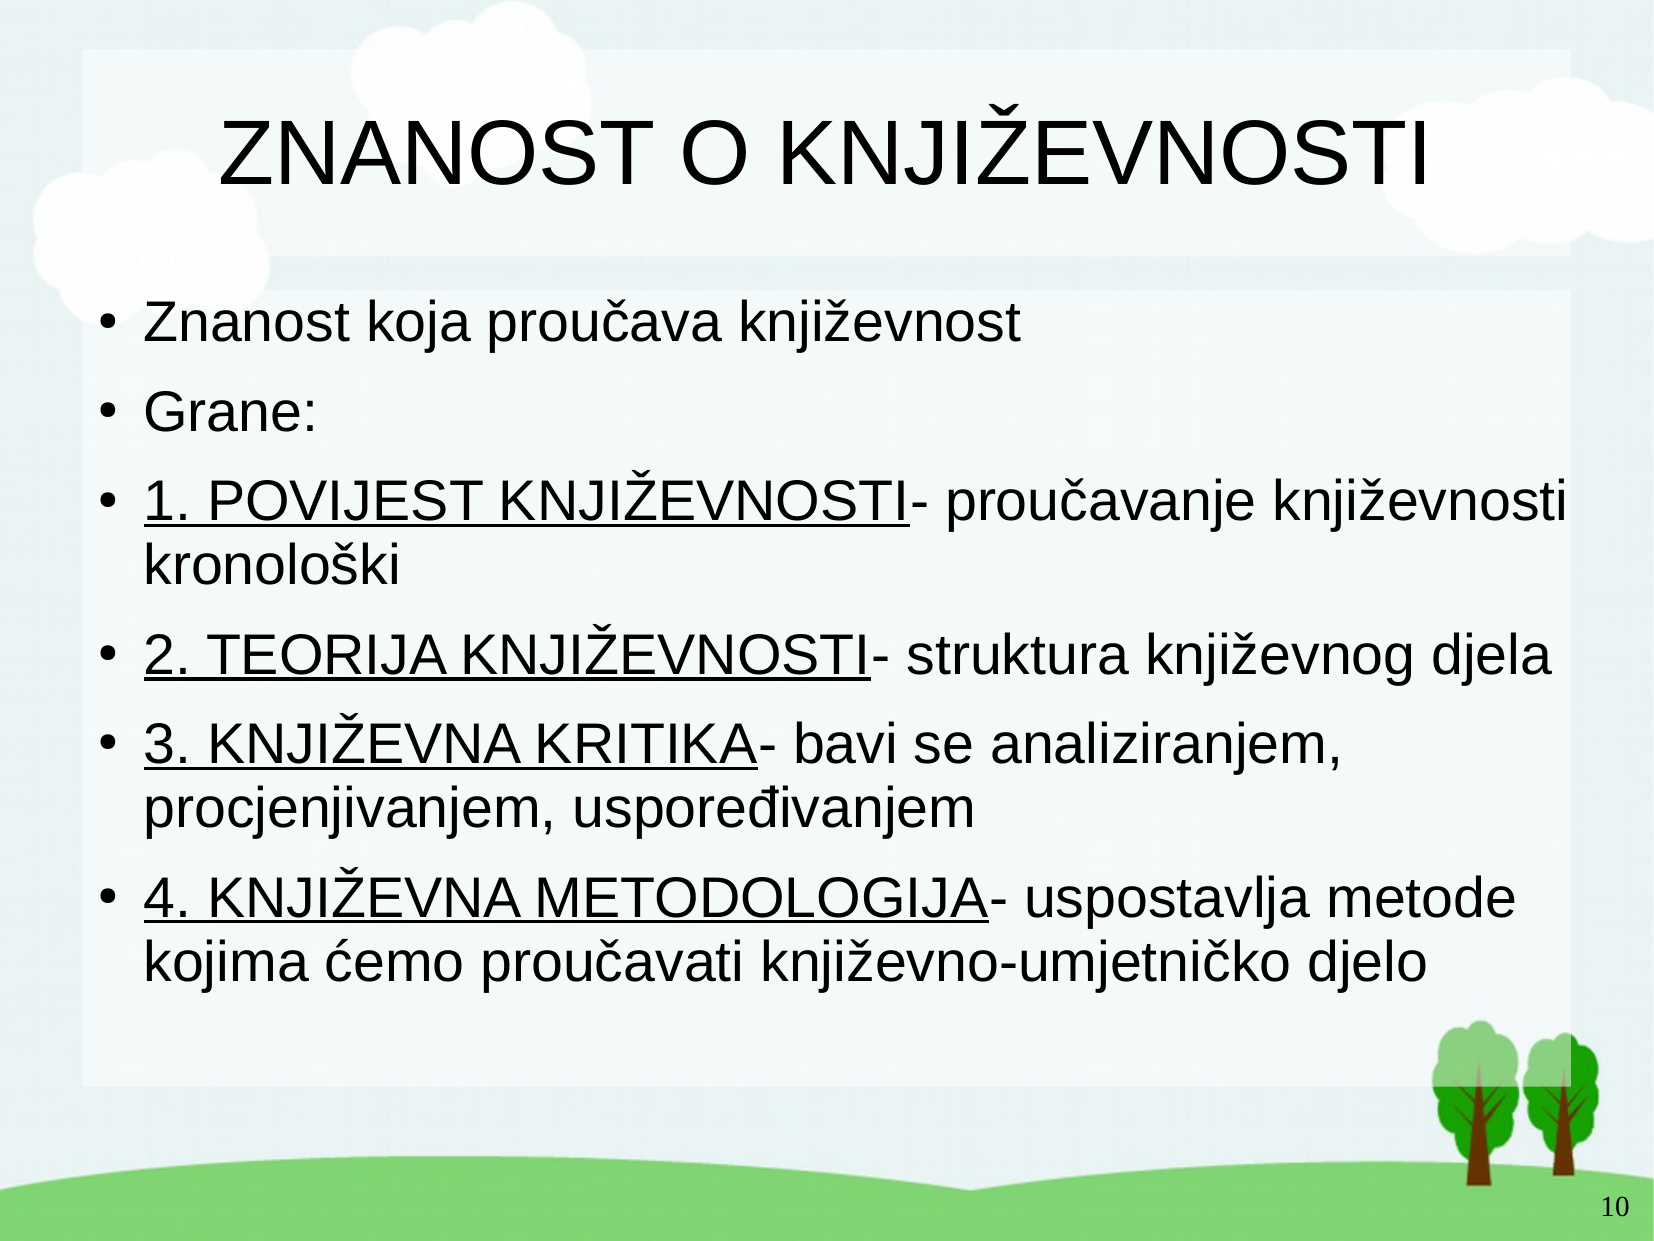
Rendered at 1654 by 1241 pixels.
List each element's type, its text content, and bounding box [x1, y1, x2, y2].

title ZNANOST O KNJIŽEVNOSTI [82, 49, 1571, 257]
list Znanost koja proučava književnost Grane: 1. POVIJEST KNJIŽEVNOSTI- proučavanje književnosti kronološki 2. TEORIJA KNJIŽEVNOSTI- struktura književnog djela 3. KNJIŽEVNA KRITIKA- bavi se analiziranjem, procjenjivanjem, uspoređivanjem 4. KNJIŽEVNA METODOLOGIJA- uspostavlja metode kojima ćemo proučavati književno-umjetničko djelo [82, 290, 1571, 1087]
picture [0, 0, 1654, 1241]
